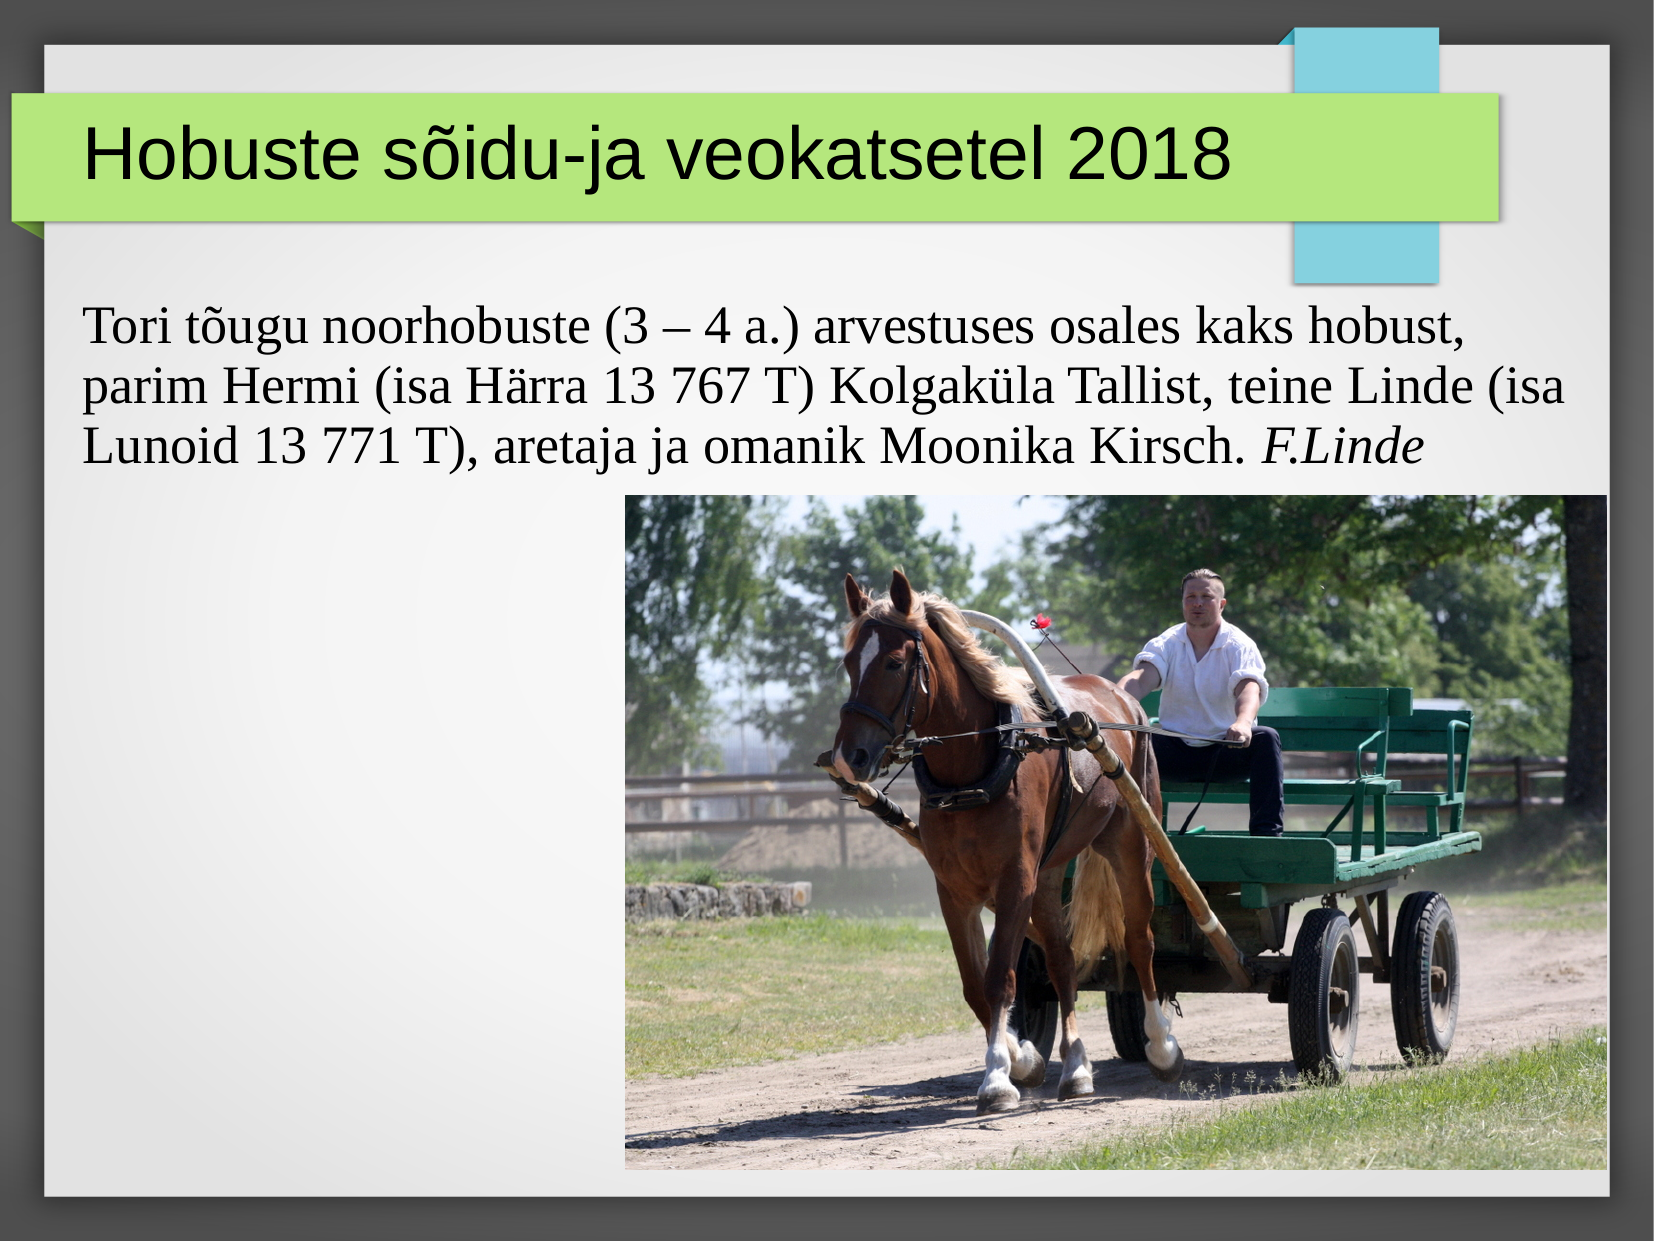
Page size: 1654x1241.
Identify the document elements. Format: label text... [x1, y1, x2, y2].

picture [0, 0, 1654, 1241]
title Hobuste sõidu-ja veokatsetel 2018 [82, 94, 1264, 213]
list Tori tõugu noorhobuste (3 – 4 a.) arvestuses osales kaks hobust, parim Hermi (isa Härra 13 767 T) Kolgaküla Tallist, teine Linde (isa Lunoid 13 771 T), aretaja ja omanik Moonika Kirsch. F.Linde [82, 295, 1595, 1015]
